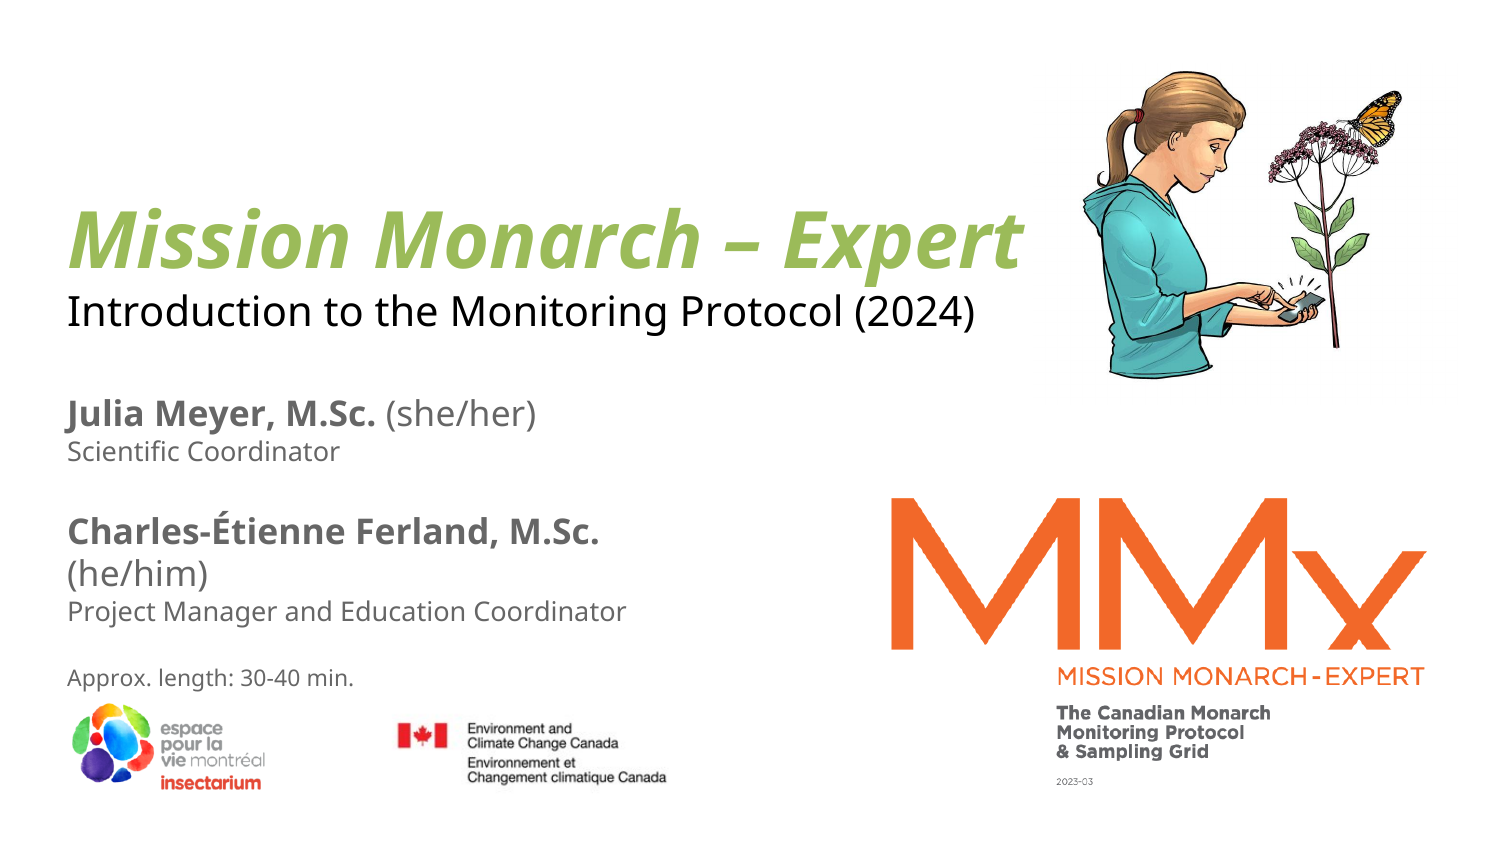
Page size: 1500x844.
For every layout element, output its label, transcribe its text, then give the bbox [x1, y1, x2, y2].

text_box Julia Meyer, M.Sc. (she/her) Scientific Coordinator Charles-Étienne Ferland, M.Sc. (he/him) Project Manager and Education Coordinator Approx. length: 30-40 min. [52, 376, 751, 675]
picture [52, 682, 284, 803]
title Mission monarque [34, 71, 1004, 339]
text_box Mission Monarch – Expert Introduction to the Monitoring Protocol (2024) [52, 93, 1059, 350]
picture [375, 697, 689, 803]
picture [878, 462, 1446, 806]
picture [1033, 63, 1458, 405]
